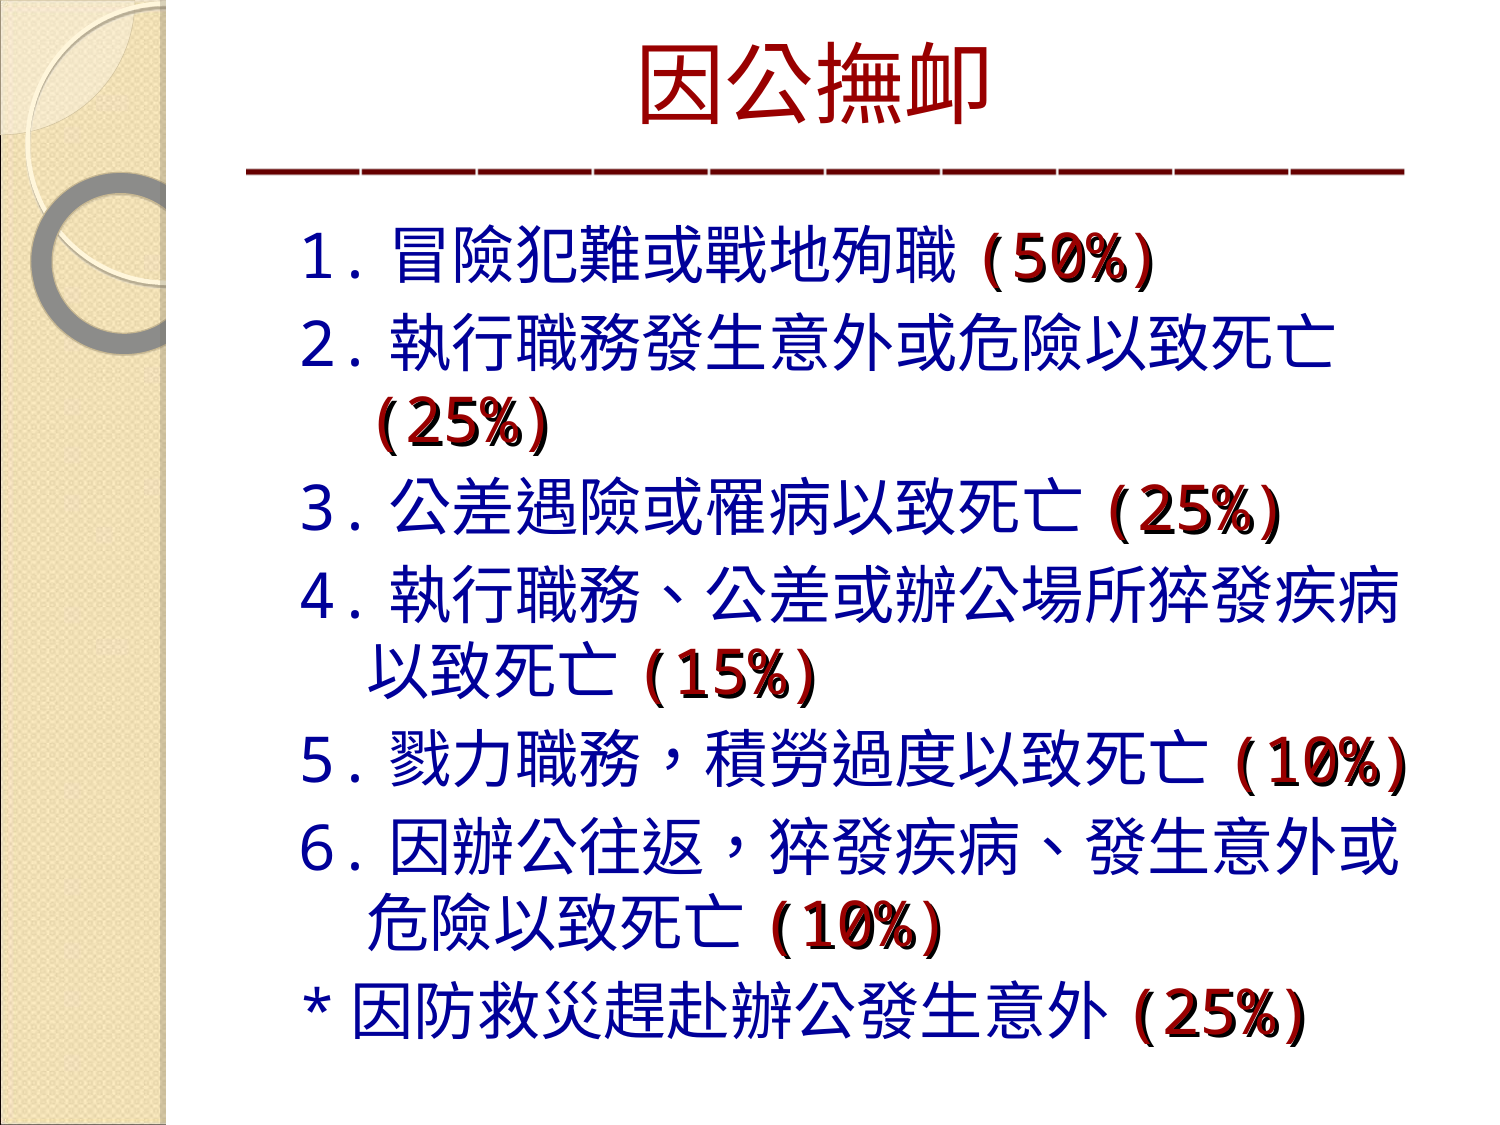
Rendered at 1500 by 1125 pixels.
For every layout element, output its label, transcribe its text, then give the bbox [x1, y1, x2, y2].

list 1.冒險犯難或戰地殉職(50%) 2.執行職務發生意外或危險以致死亡(25%) 3.公差遇險或罹病以致死亡(25%) 4.執行職務、公差或辦公場所猝發疾病以致死亡(15%) 5.戮力職務，積勞過度以致死亡(10%) 6.因辦公往返，猝發疾病、發生意外或危險以致死亡(10%) *因防救災趕赴辦公發生意外(25%) [183, 208, 1443, 1083]
title 因公撫卹 [257, 0, 1372, 164]
picture [246, 164, 1407, 184]
